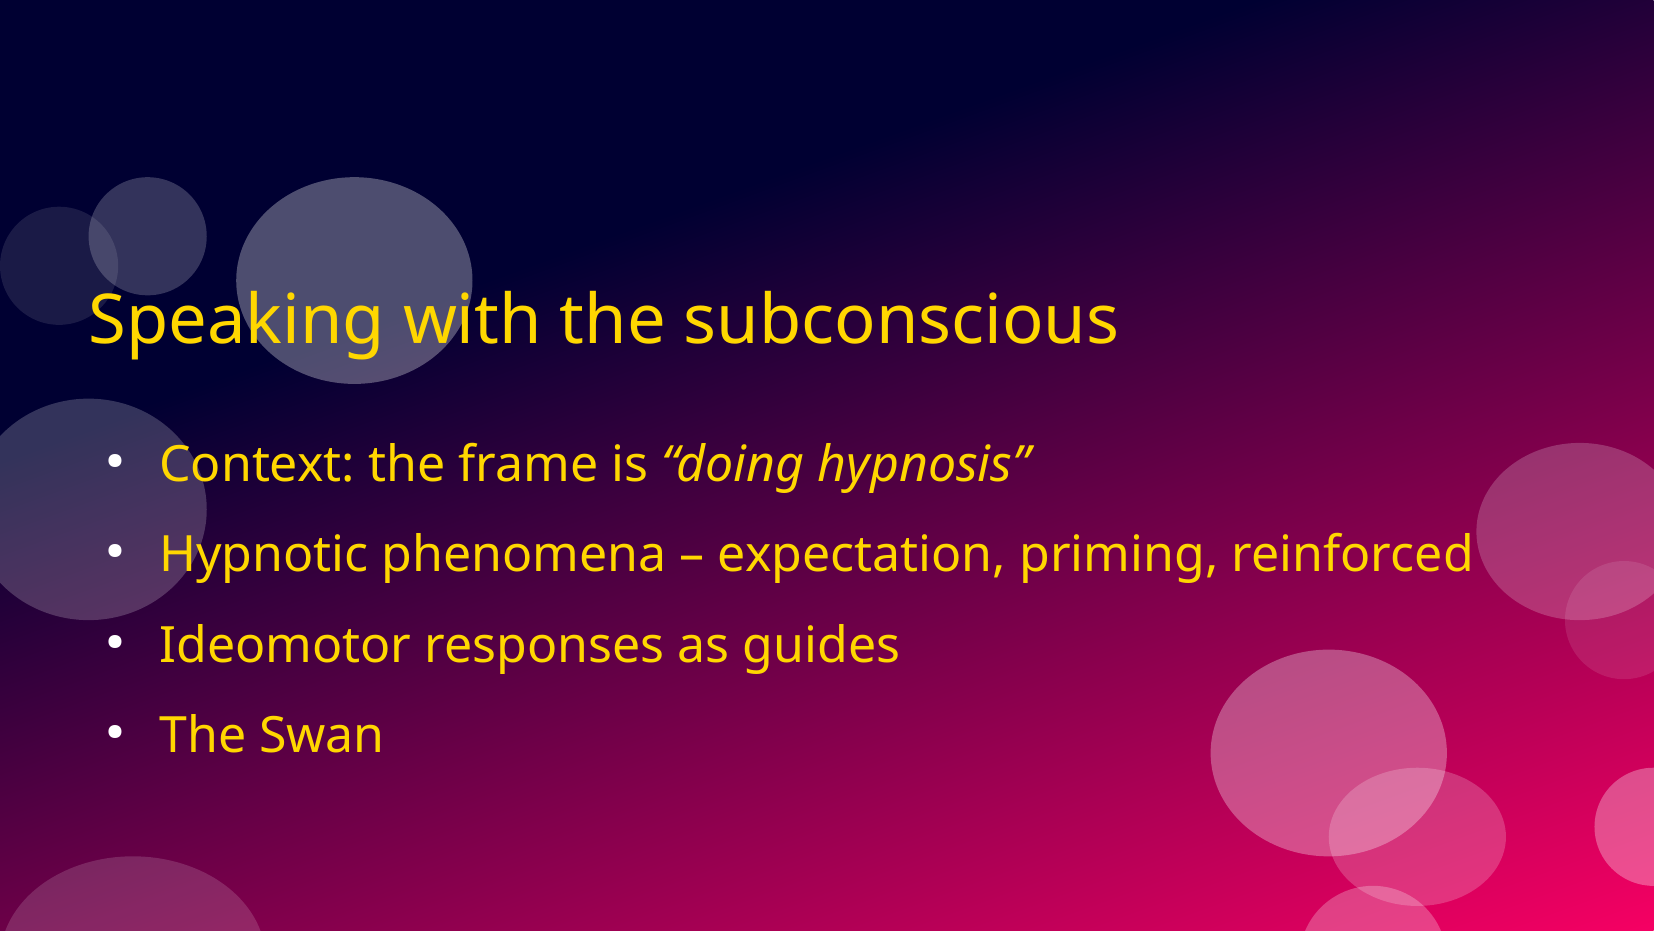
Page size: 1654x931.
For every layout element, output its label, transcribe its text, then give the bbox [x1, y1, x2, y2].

list Context: the frame is “doing hypnosis” Hypnotic phenomena – expectation, priming, reinforced Ideomotor responses as guides The Swan [88, 428, 1565, 783]
title Speaking with the subconscious [88, 236, 1565, 399]
